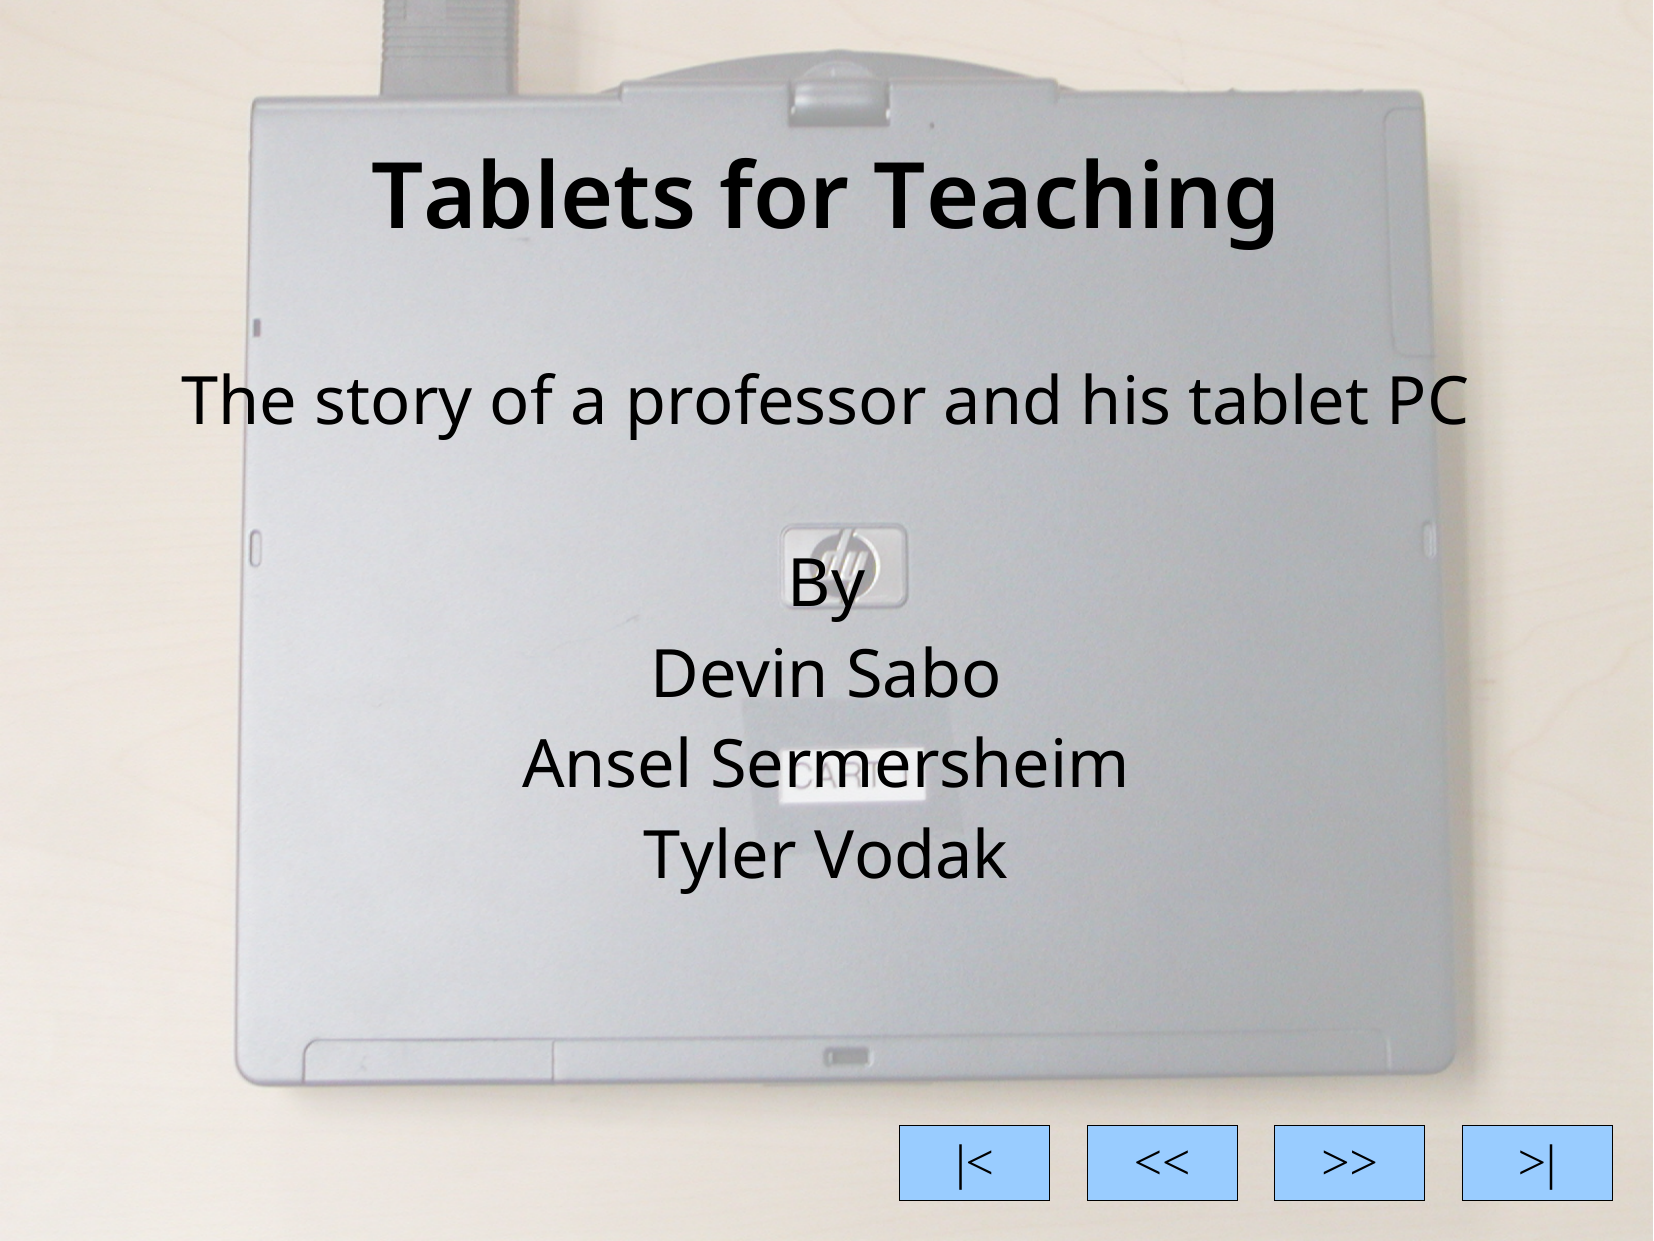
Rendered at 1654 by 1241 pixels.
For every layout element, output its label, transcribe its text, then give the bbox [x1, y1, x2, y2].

text_box >> [1274, 1125, 1425, 1201]
subtitle The story of a professor and his tablet PC By Devin Sabo Ansel Sermersheim Tyler Vodak [82, 150, 1571, 1102]
picture [0, 0, 1653, 1241]
title Tablets for Teaching [82, 49, 1571, 150]
text_box << [1087, 1125, 1238, 1201]
text_box >| [1462, 1125, 1613, 1201]
text_box |< [899, 1125, 1050, 1201]
